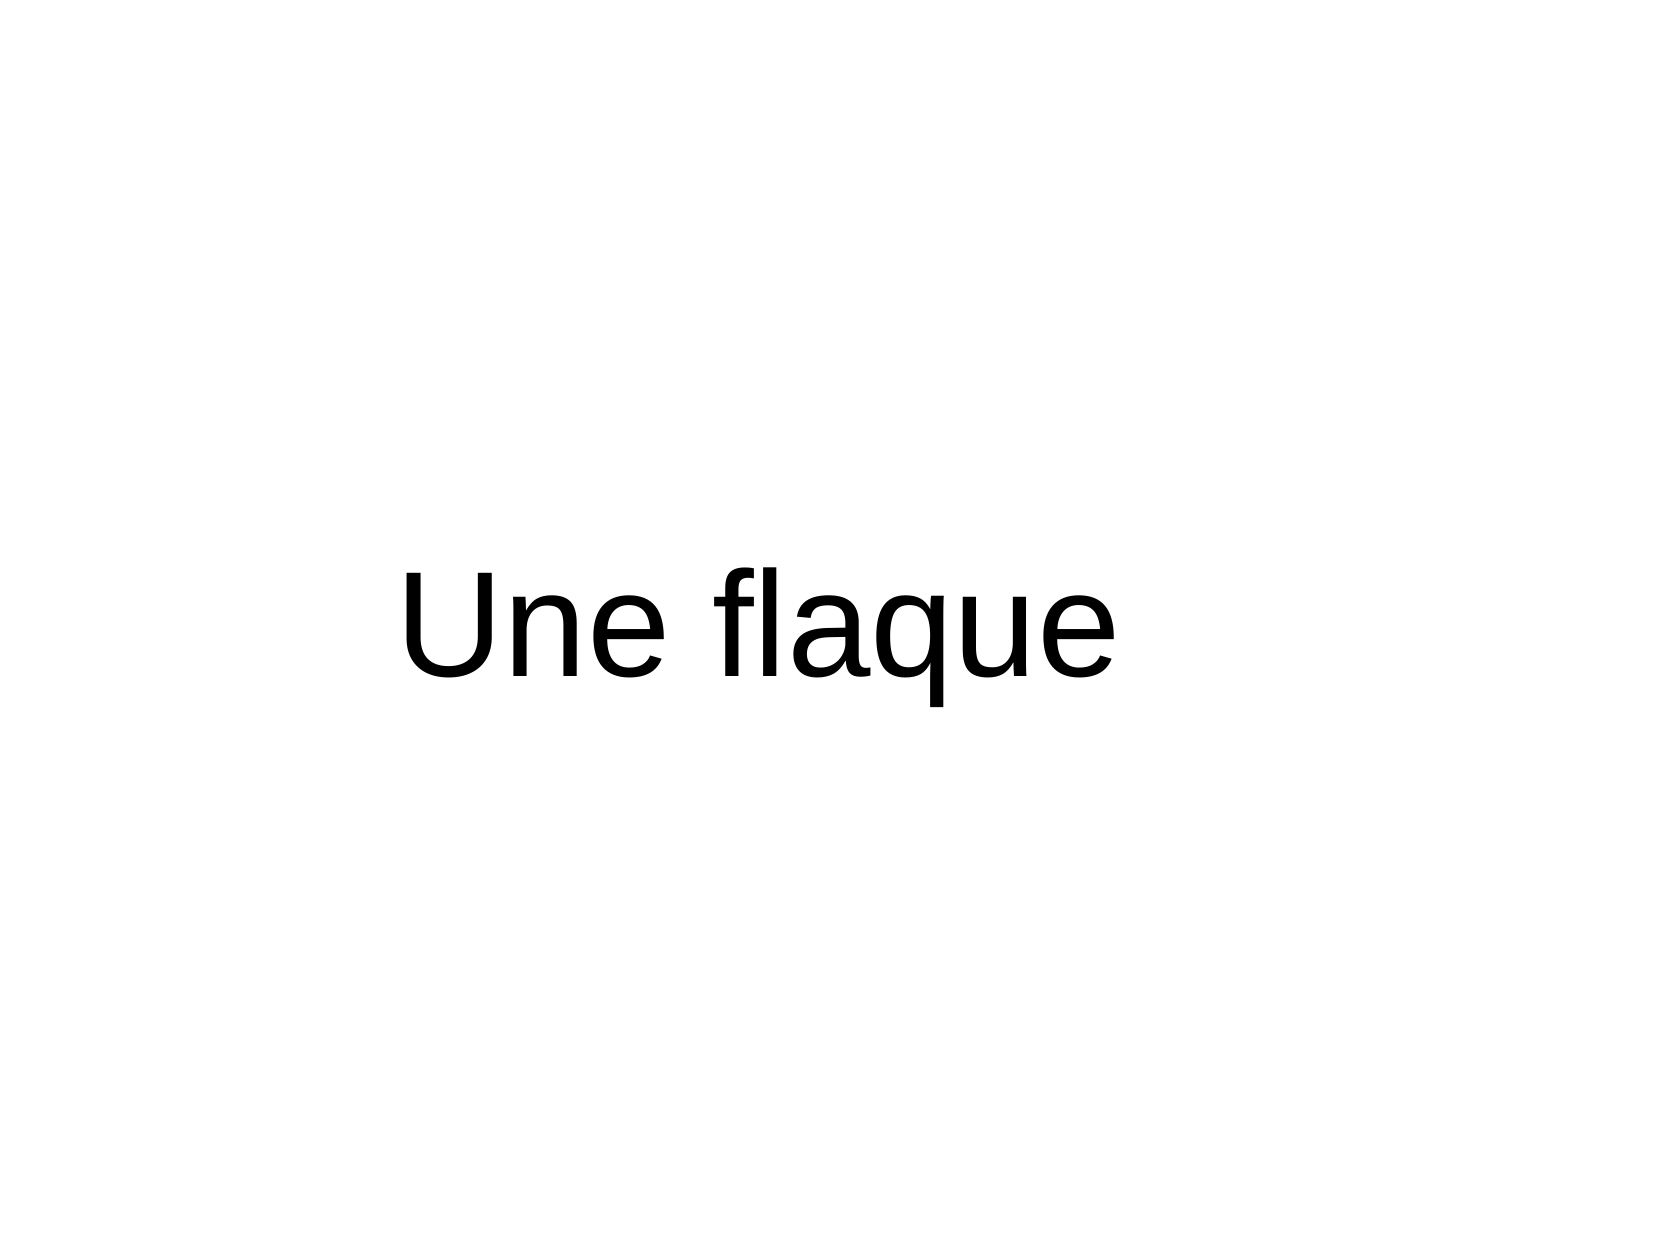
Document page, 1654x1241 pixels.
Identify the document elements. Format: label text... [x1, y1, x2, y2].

text_box Une flaque [380, 533, 1279, 717]
